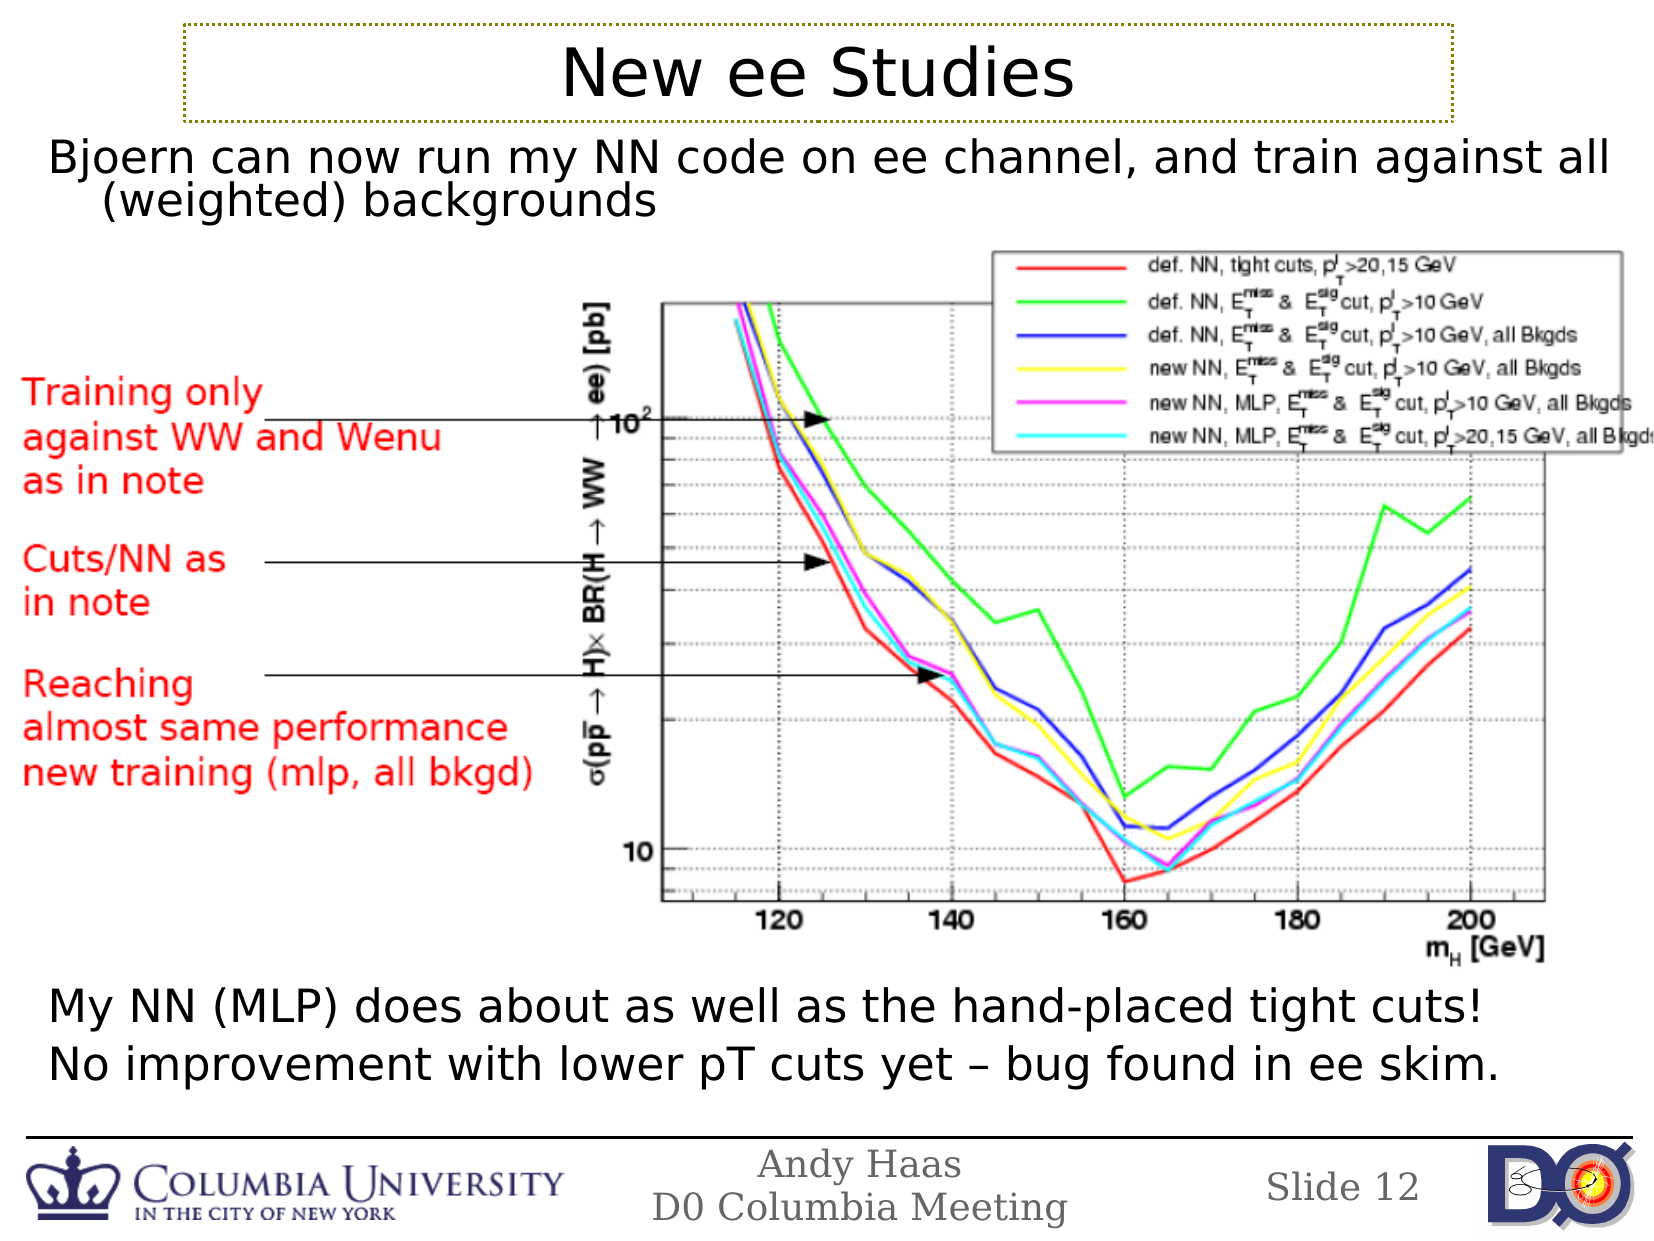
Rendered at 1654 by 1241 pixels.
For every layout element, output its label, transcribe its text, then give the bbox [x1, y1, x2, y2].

picture [1479, 1140, 1639, 1233]
title New ee Studies [184, 24, 1453, 122]
picture [6, 237, 1654, 984]
picture [26, 1146, 565, 1220]
list Bjoern can now run my NN code on ee channel, and train against all (weighted) backgrounds My NN (MLP) does about as well as the hand-placed tight cuts! No improvement with lower pT cuts yet – bug found in ee skim. [30, 140, 1639, 237]
list Bjoern can now run my NN code on ee channel, and train against all (weighted) backgrounds My NN (MLP) does about as well as the hand-placed tight cuts! No improvement with lower pT cuts yet – bug found in ee skim. [30, 984, 1639, 1125]
